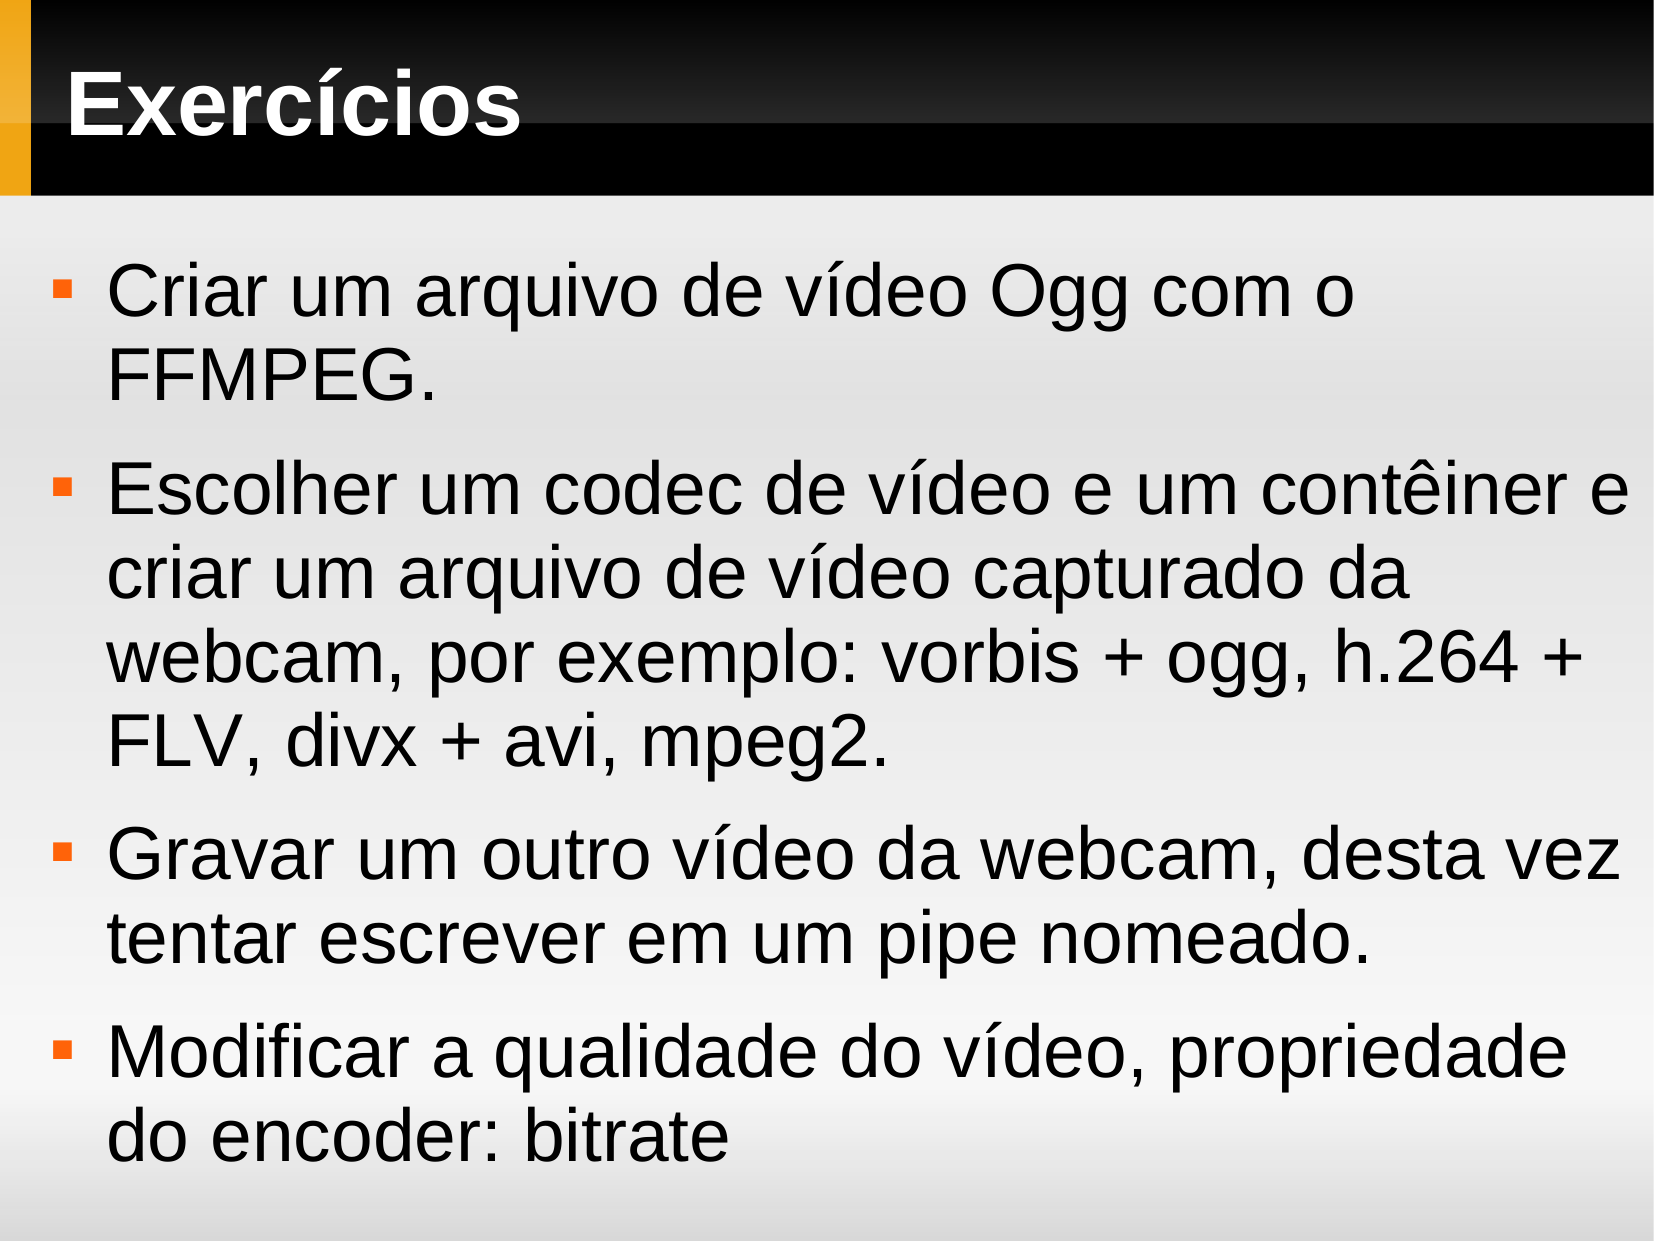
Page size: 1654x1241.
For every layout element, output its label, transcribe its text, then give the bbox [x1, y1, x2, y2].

list Criar um arquivo de vídeo Ogg com o FFMPEG. Escolher um codec de vídeo e um contêiner e criar um arquivo de vídeo capturado da webcam, por exemplo: vorbis + ogg, h.264 + FLV, divx + avi, mpeg2. Gravar um outro vídeo da webcam, desta vez tentar escrever em um pipe nomeado. Modificar a qualidade do vídeo, propriedade do encoder: bitrate [35, 248, 1654, 1241]
title Exercícios [64, 7, 1654, 200]
picture [0, 0, 1654, 1241]
